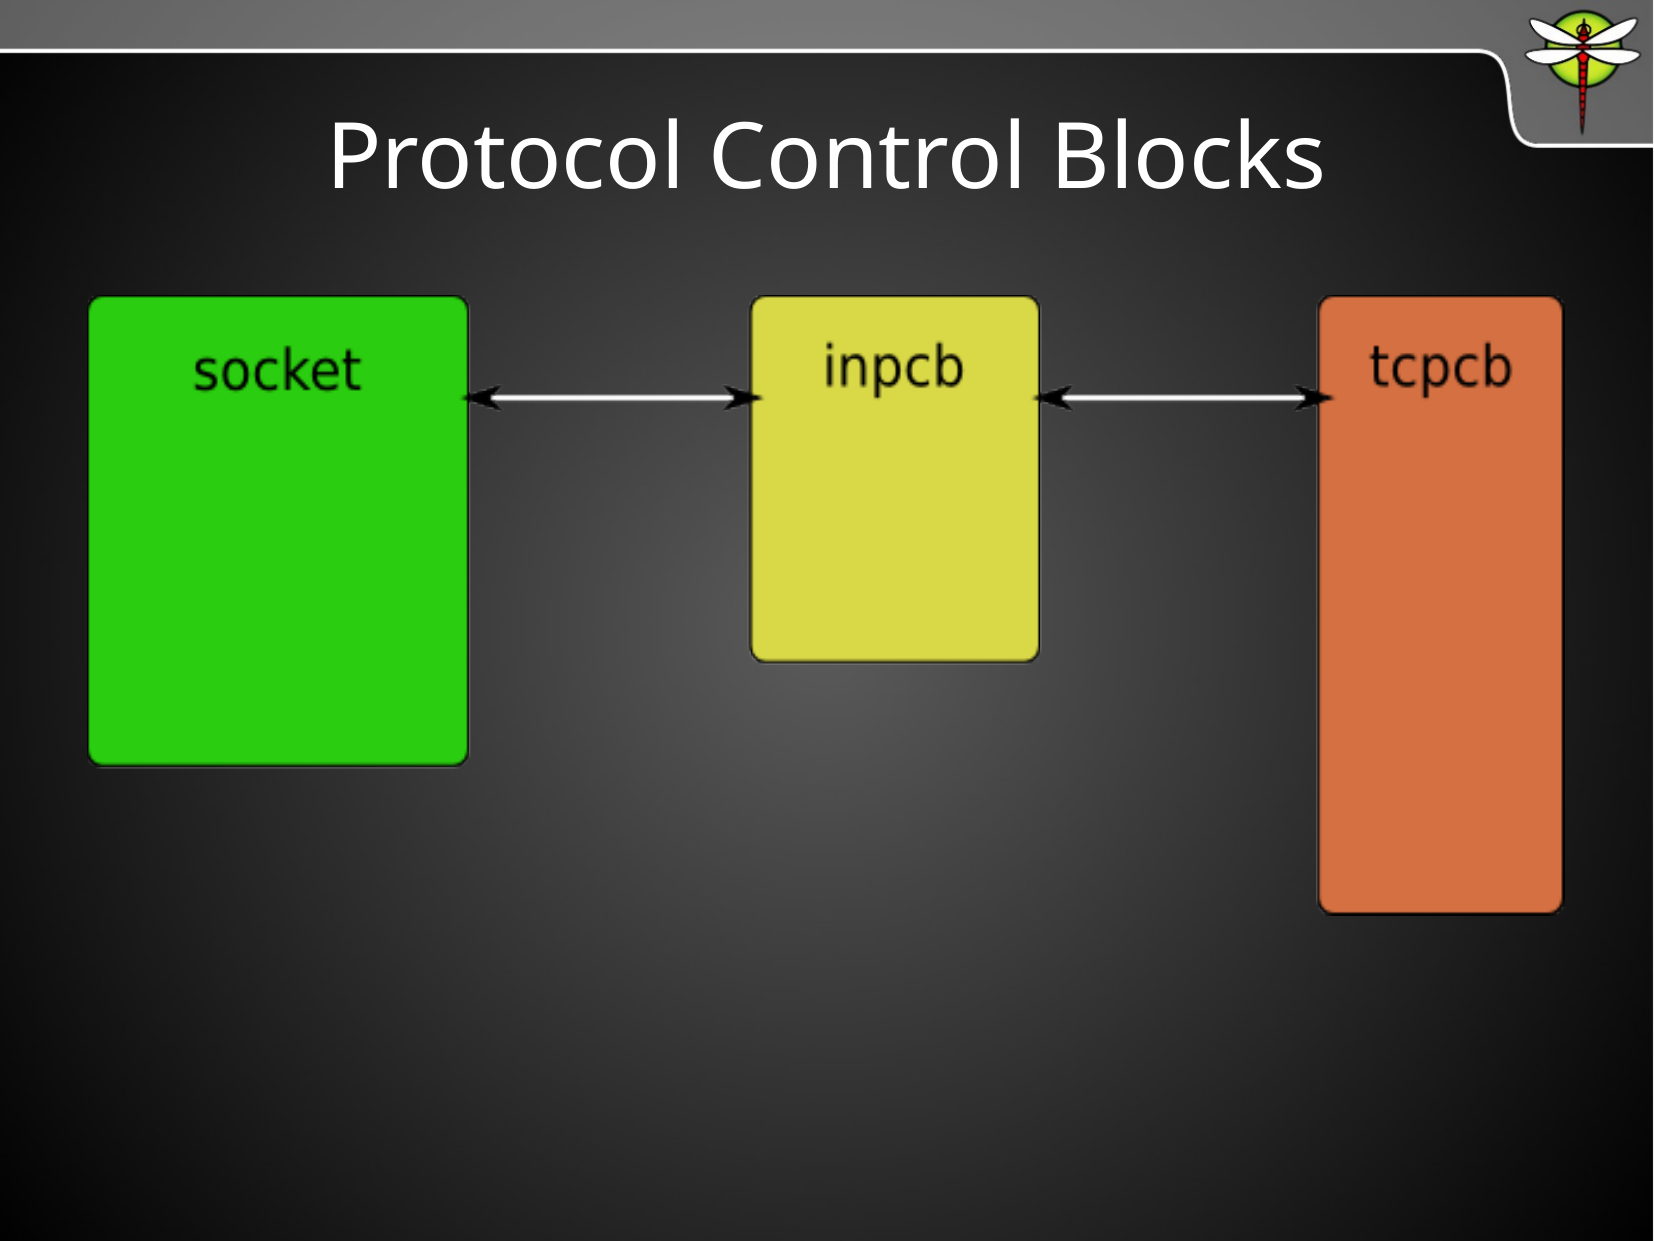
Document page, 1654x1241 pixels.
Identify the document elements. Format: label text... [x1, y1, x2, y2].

picture [0, 0, 1654, 1241]
title Protocol Control Blocks [82, 49, 1571, 257]
chart [82, 290, 1571, 1109]
